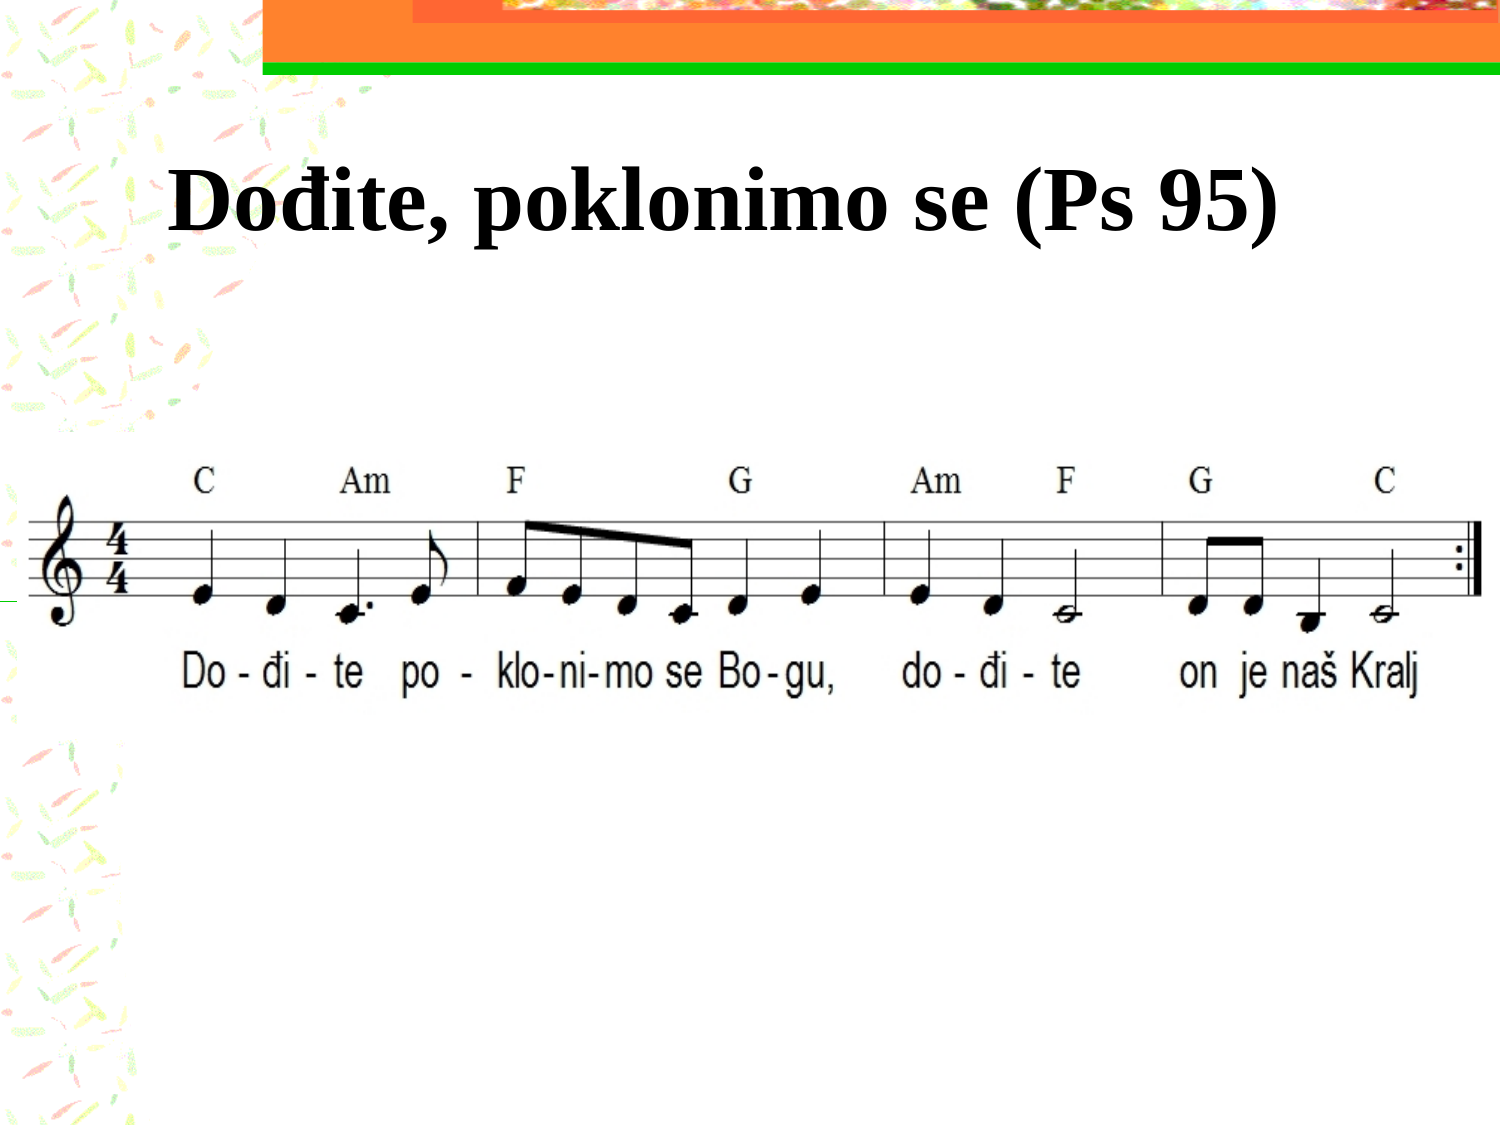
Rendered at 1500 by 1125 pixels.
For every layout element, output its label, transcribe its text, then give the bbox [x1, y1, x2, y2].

text_box Dođite, poklonimo se (Ps 95) [87, 99, 1363, 288]
picture [0, 0, 1500, 1125]
picture [412, 0, 1500, 23]
